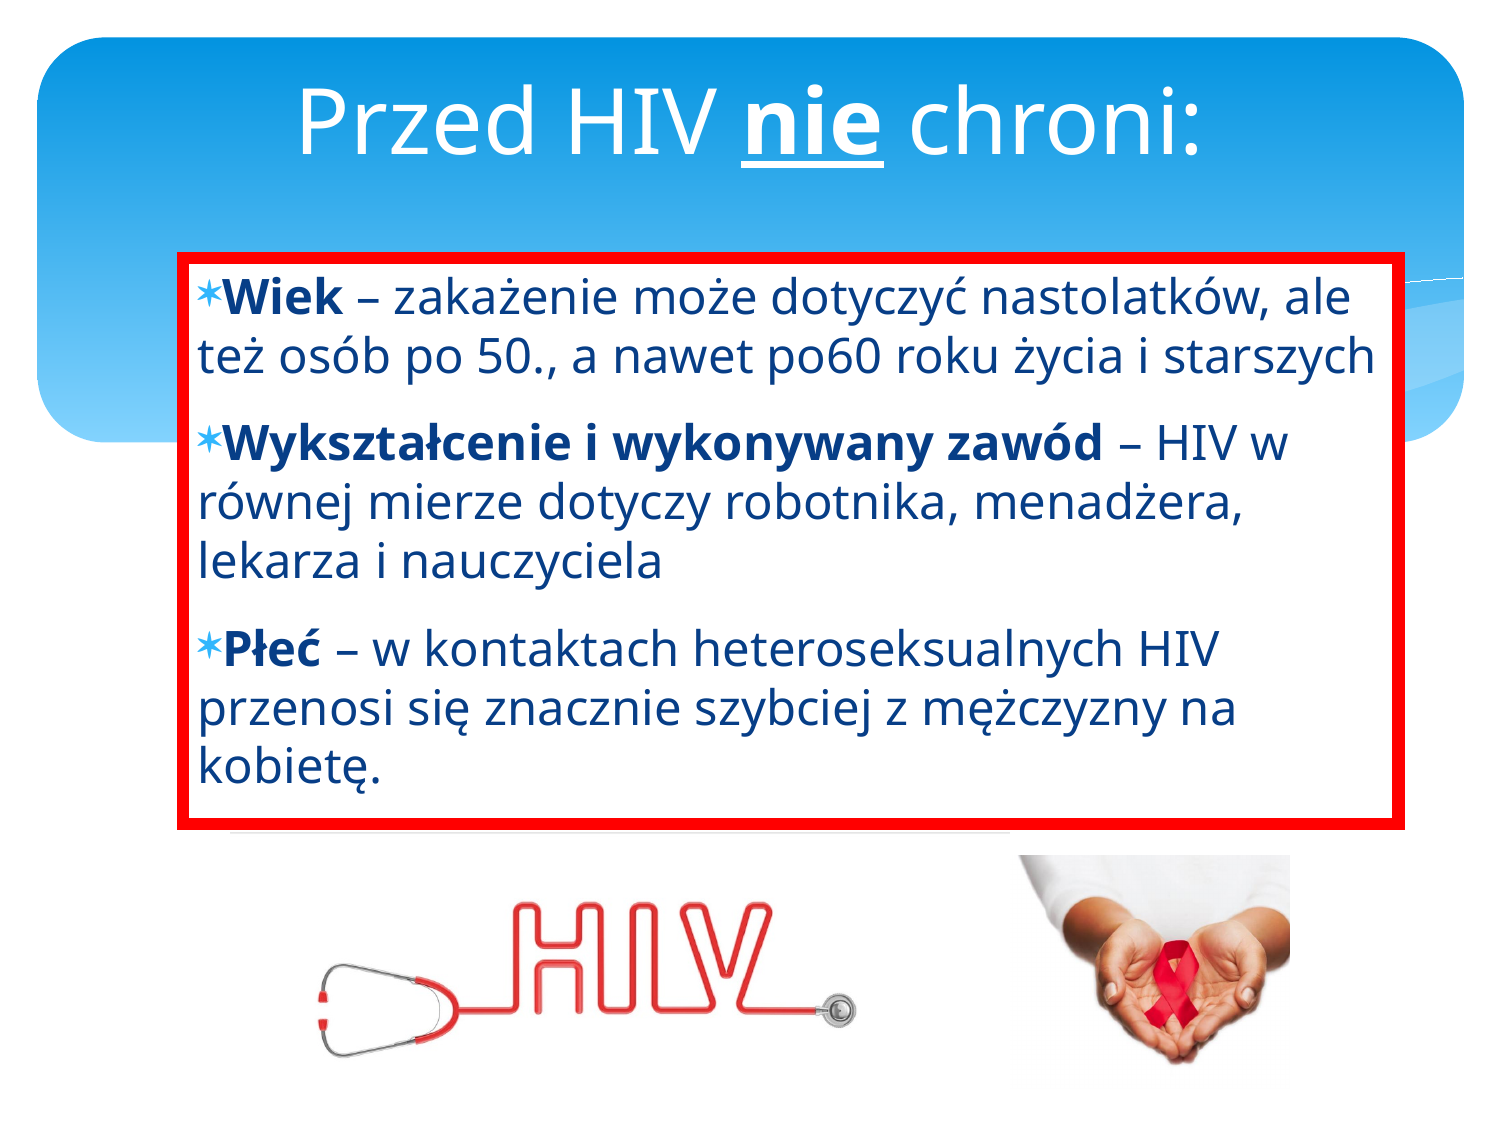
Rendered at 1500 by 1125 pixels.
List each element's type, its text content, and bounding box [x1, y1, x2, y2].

title Przed HIV nie chroni: [75, 55, 1425, 261]
picture [230, 832, 1290, 1125]
list Wiek – zakażenie może dotyczyć nastolatków, ale też osób po 50., a nawet po60 roku życia i starszych Wykształcenie i wykonywany zawód – HIV w równej mierze dotyczy robotnika, menadżera, lekarza i nauczyciela Płeć – w kontaktach heteroseksualnych HIV przenosi się znacznie szybciej z mężczyzny na kobietę. [183, 261, 1399, 824]
